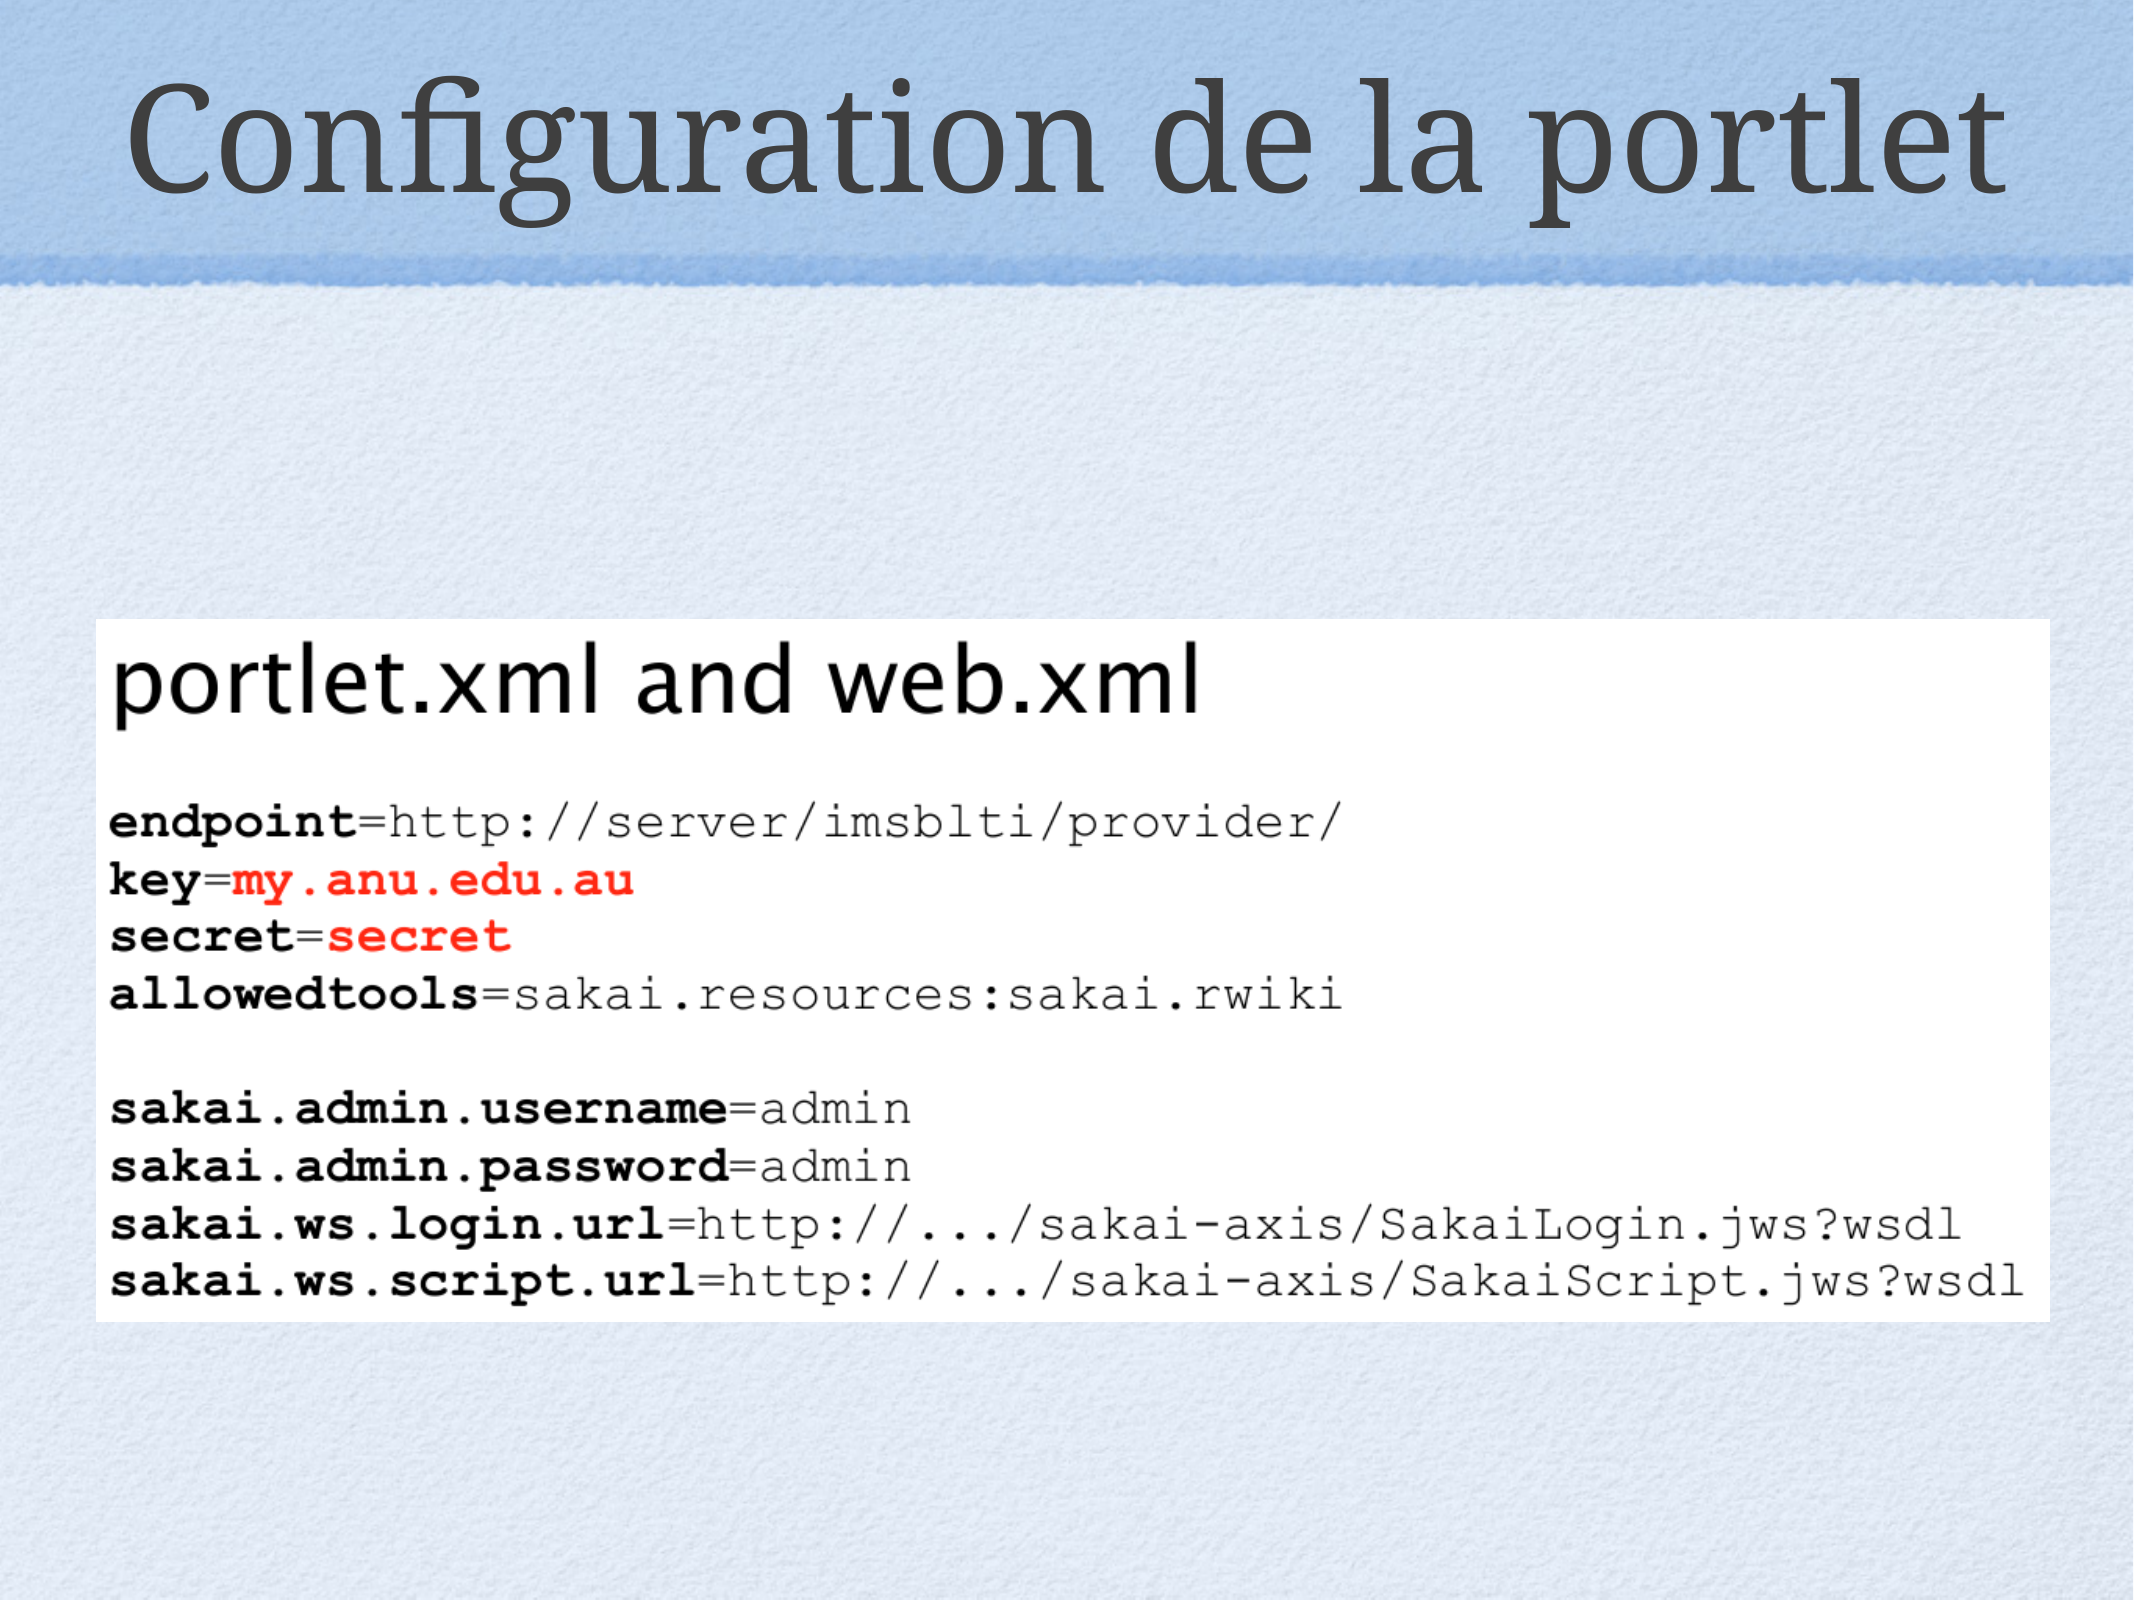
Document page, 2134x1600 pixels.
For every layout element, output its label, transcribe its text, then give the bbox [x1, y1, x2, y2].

picture [0, 339, 2134, 1600]
title Configuration de la portlet [0, 0, 2134, 339]
